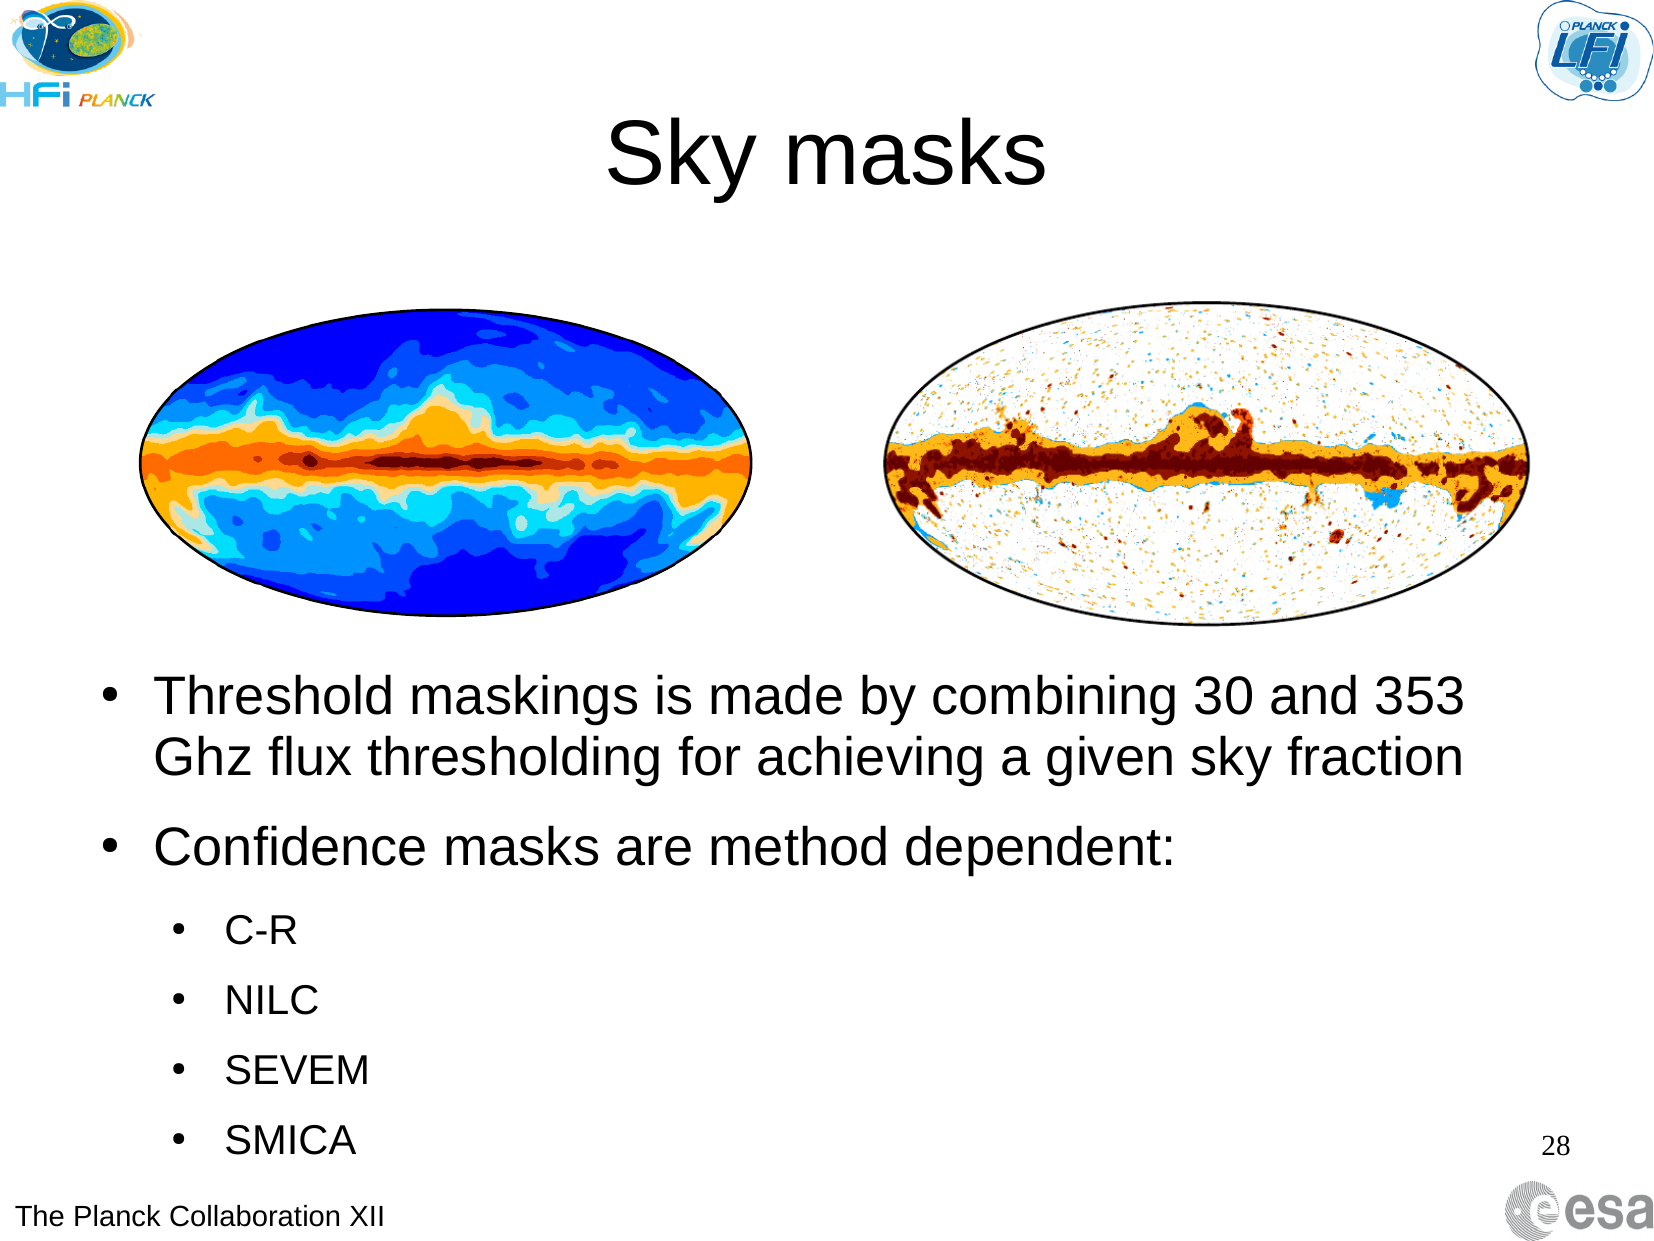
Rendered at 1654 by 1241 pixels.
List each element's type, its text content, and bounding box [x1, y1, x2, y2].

list Threshold maskings is made by combining 30 and 353 Ghz flux thresholding for achieving a given sky fraction Confidence masks are method dependent: C-R NILC SEVEM SMICA [82, 665, 1571, 1164]
picture [0, 0, 156, 108]
picture [125, 290, 767, 634]
title Sky masks [82, 49, 1571, 257]
picture [865, 290, 1551, 634]
text_box The Planck Collaboration XII [0, 1192, 402, 1241]
picture [1505, 1181, 1654, 1241]
picture [1535, 0, 1654, 101]
